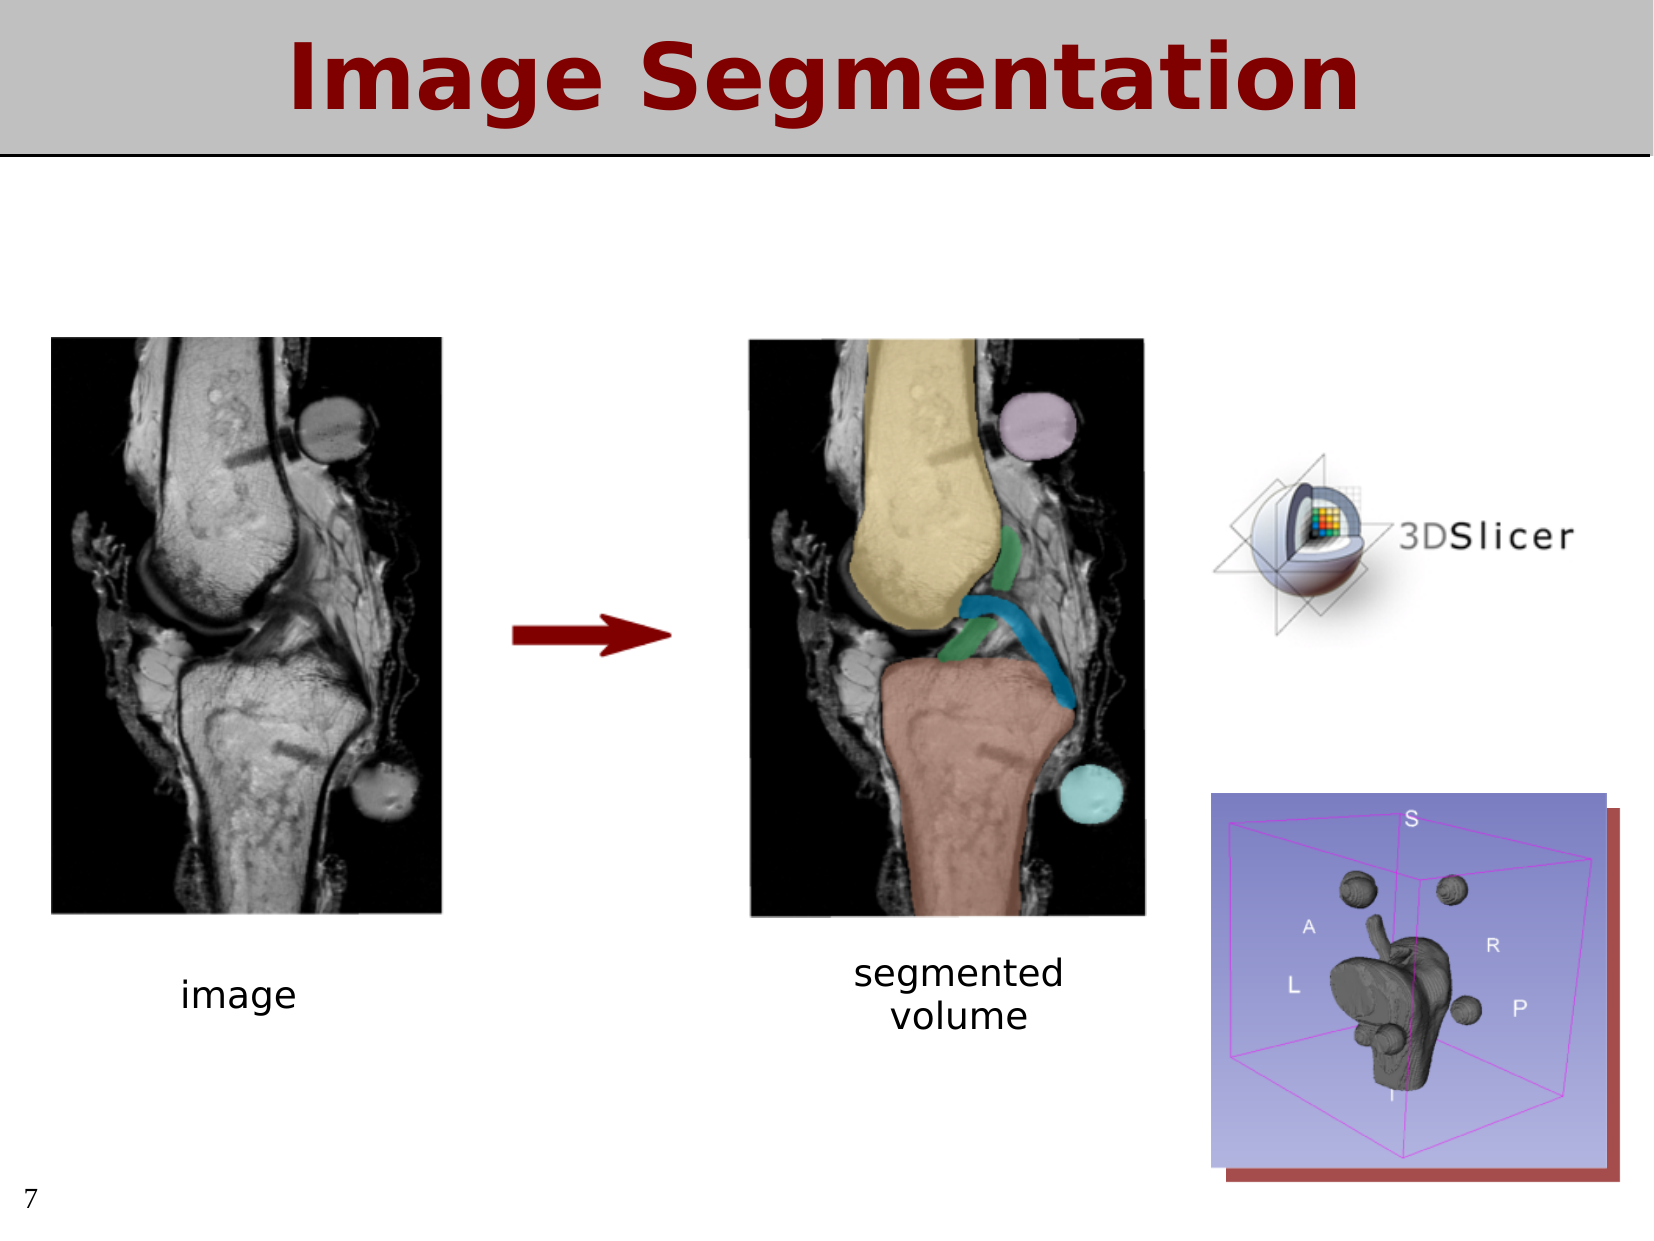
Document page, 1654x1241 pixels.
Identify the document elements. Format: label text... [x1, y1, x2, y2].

text_box [0, 0, 1654, 156]
picture [1211, 793, 1607, 1169]
text_box Image Segmentation [0, 24, 1651, 132]
picture [51, 337, 1147, 918]
picture [1200, 429, 1579, 679]
text_box segmented volume [838, 944, 1080, 1047]
text_box image [165, 966, 312, 1025]
